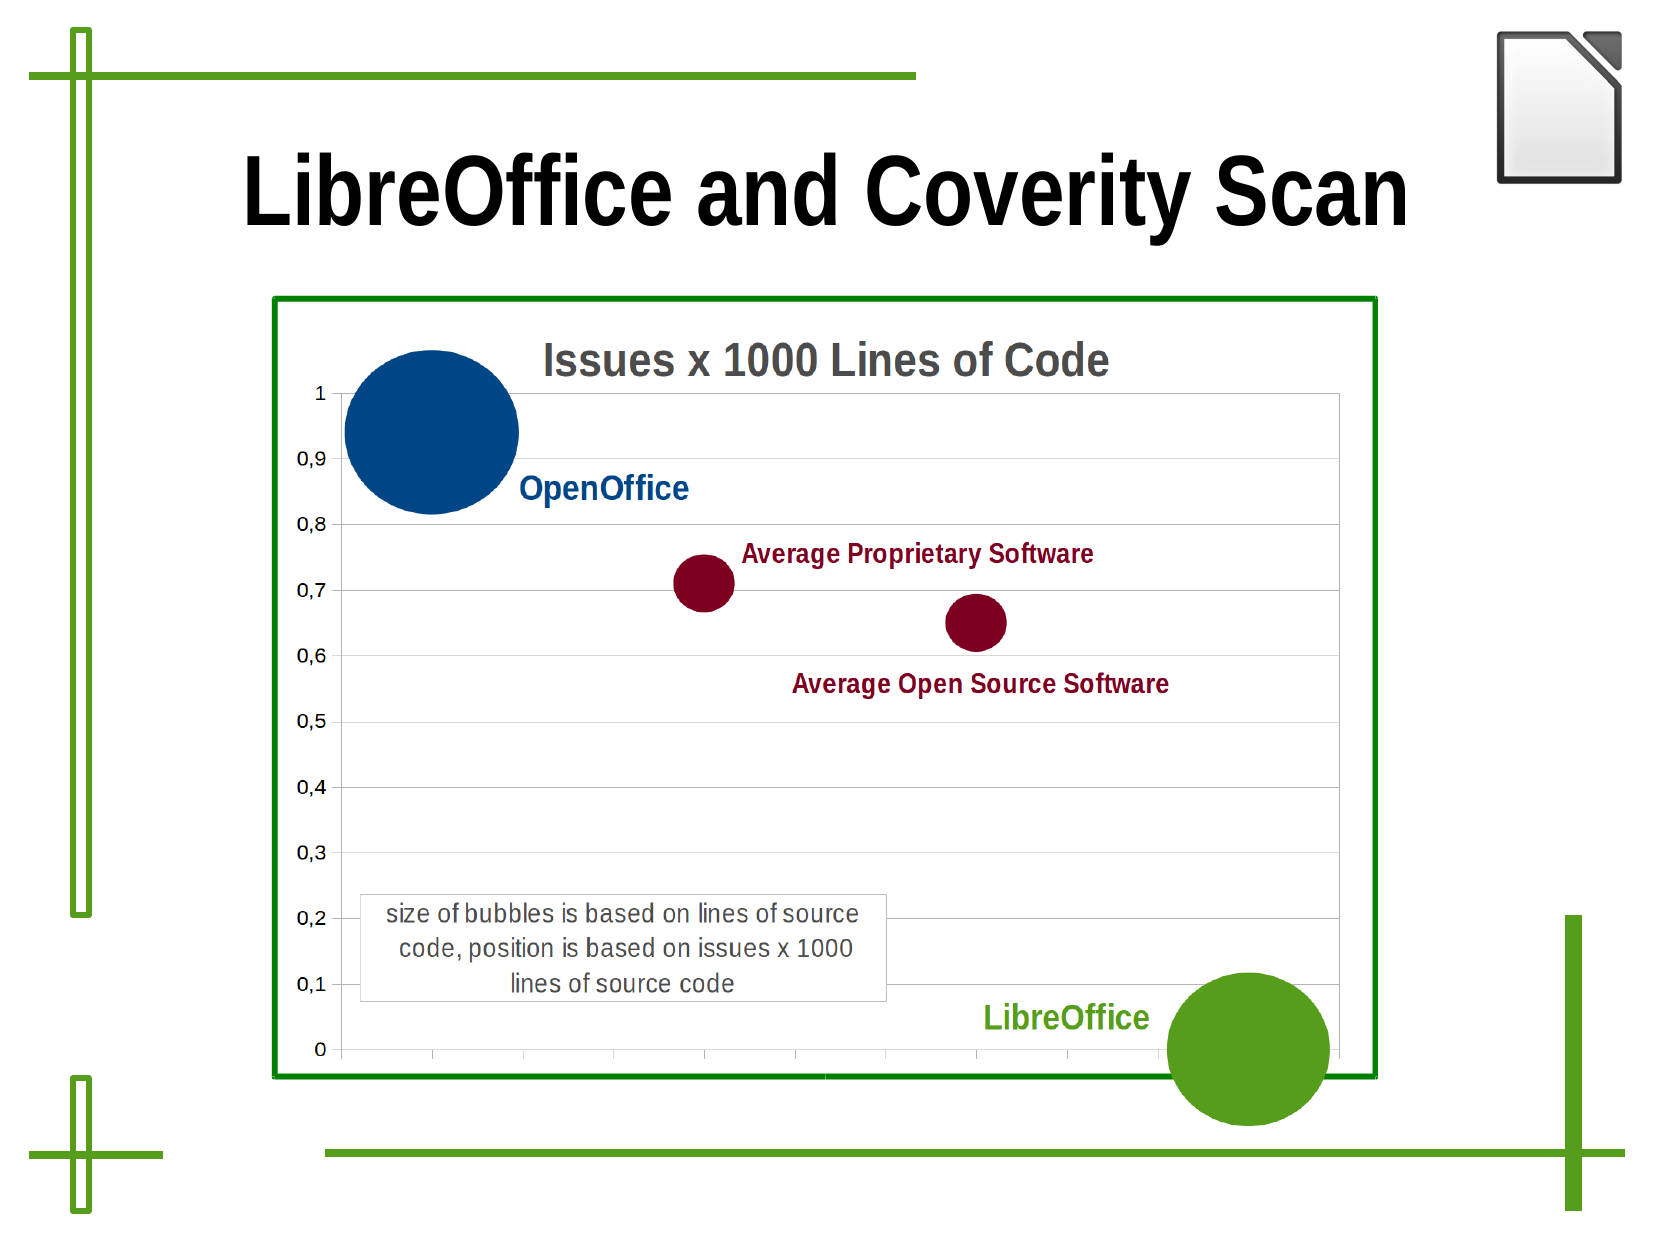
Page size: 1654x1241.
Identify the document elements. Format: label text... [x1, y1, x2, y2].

picture [1494, 29, 1624, 186]
picture [271, 295, 1378, 1126]
title LibreOffice and Coverity Scan [118, 118, 1536, 260]
